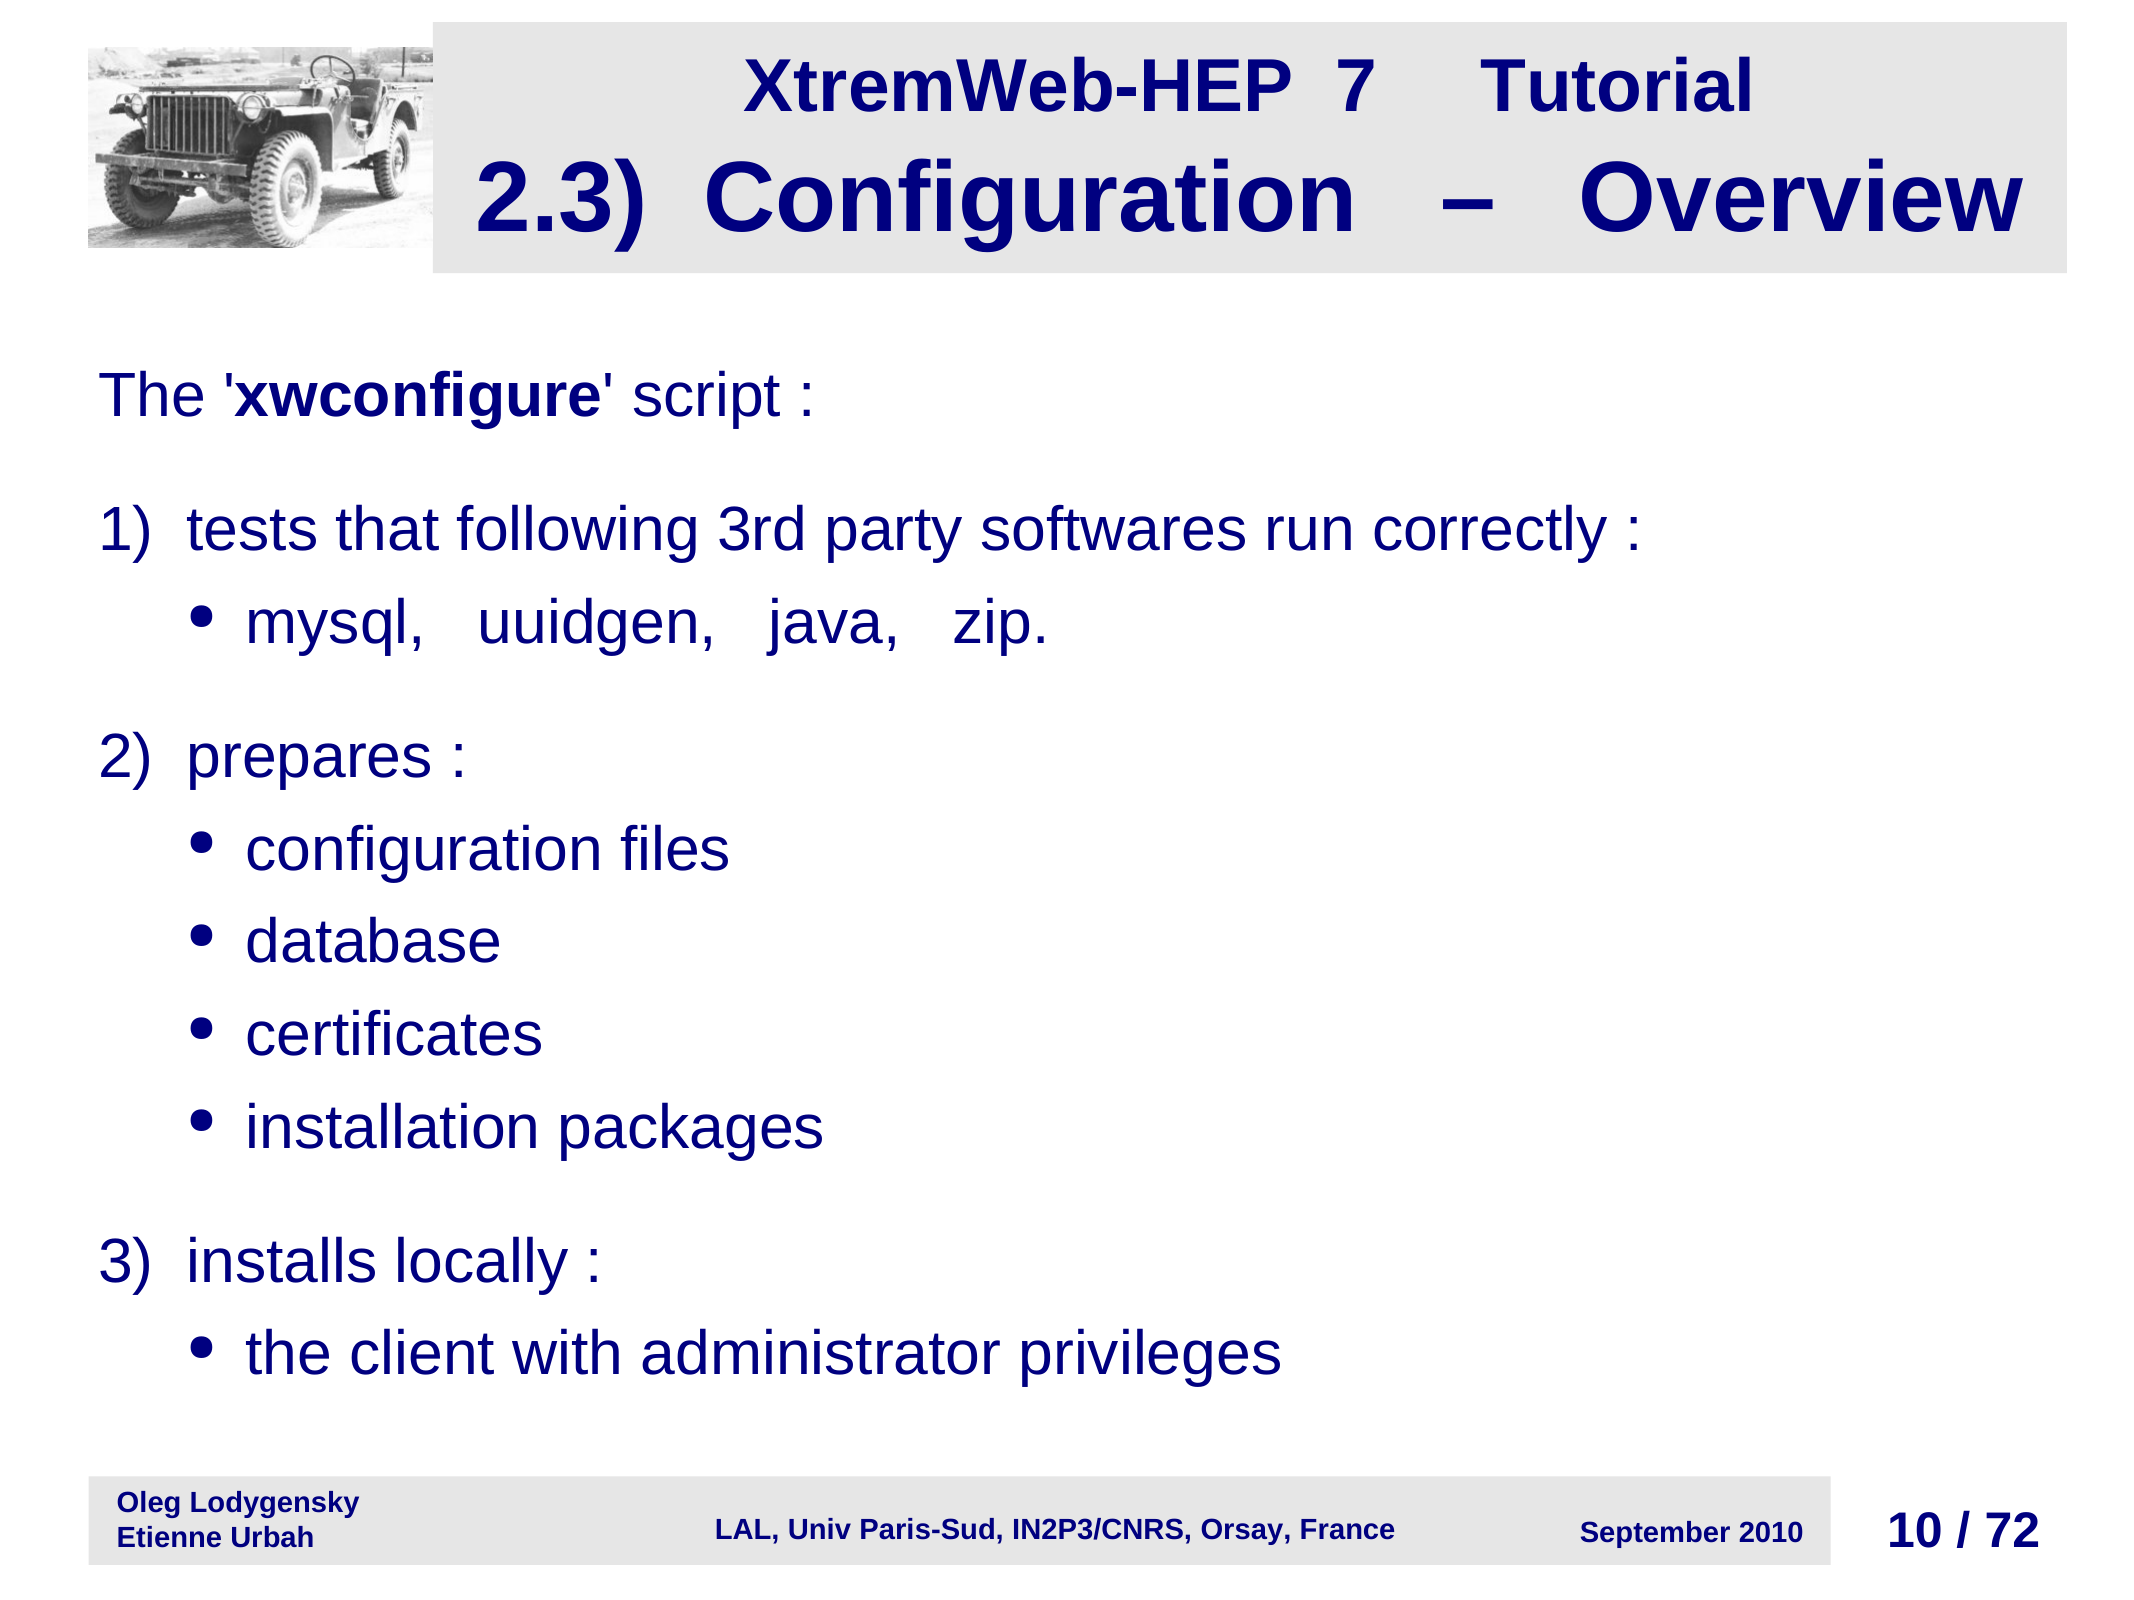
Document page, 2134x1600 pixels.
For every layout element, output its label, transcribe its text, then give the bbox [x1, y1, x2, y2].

title 2.3) Configuration – Overview [442, 118, 2067, 266]
text_box The 'xwconfigure' script : tests that following 3rd party softwares run correctly : mysql, uuidgen, java, zip. prepares : configuration files database certificates installation packages installs locally : the client with administrator privileges [88, 354, 2067, 1419]
picture [88, 47, 433, 248]
